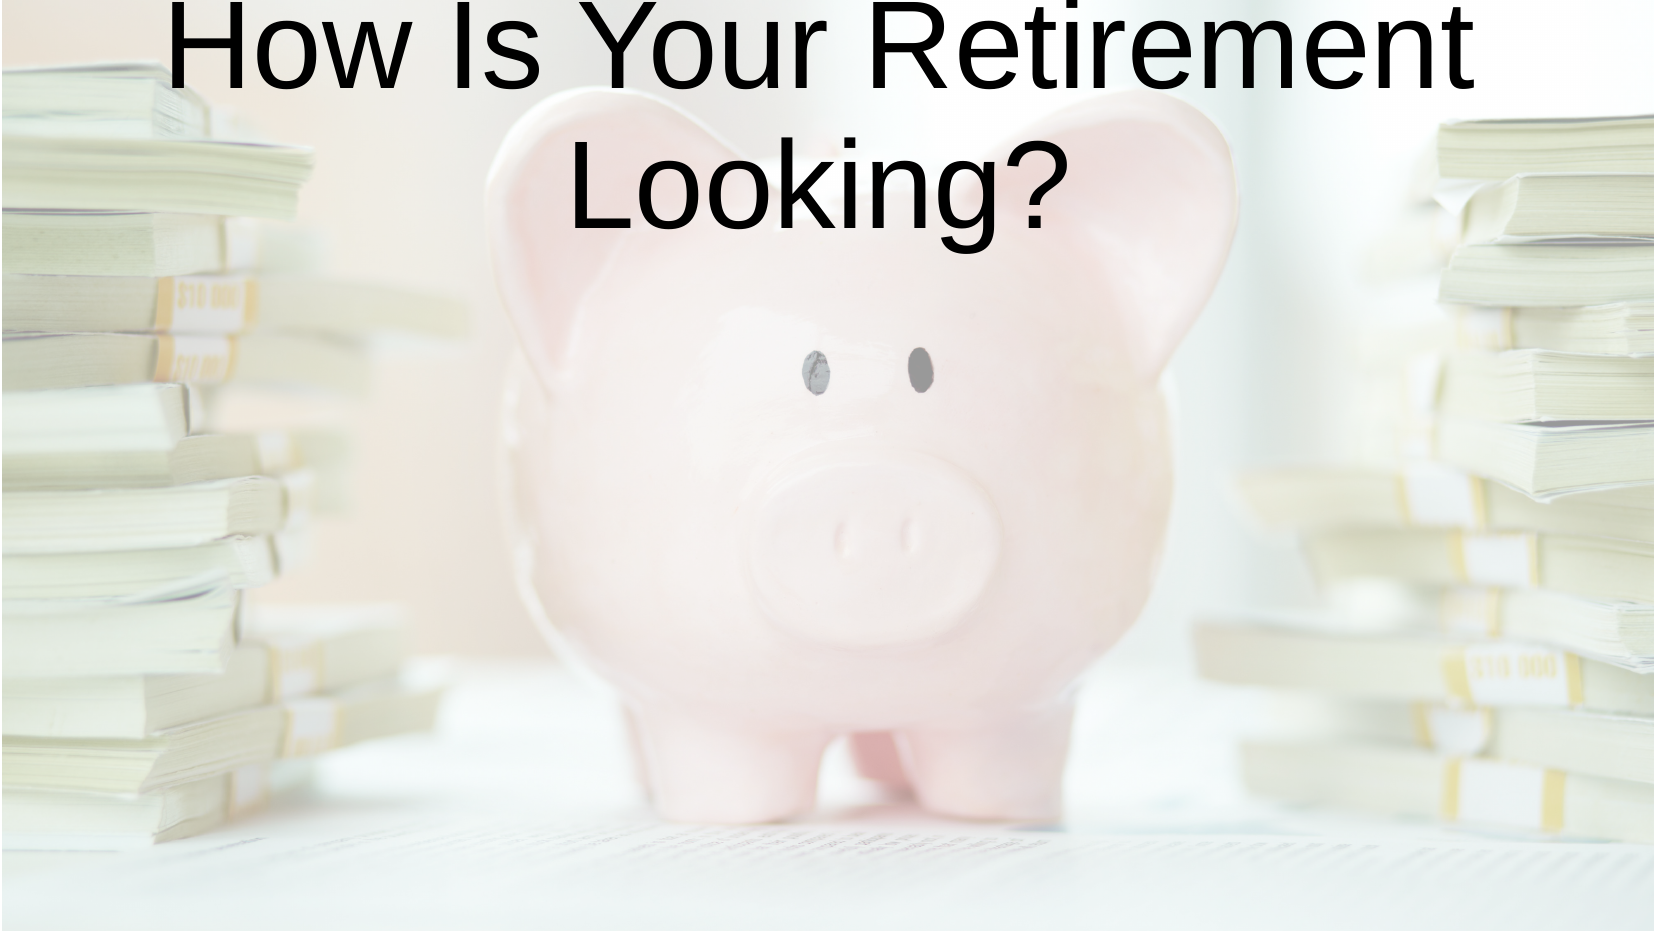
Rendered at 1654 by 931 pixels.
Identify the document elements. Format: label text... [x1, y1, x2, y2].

title How Is Your Retirement Looking? [75, 0, 1564, 255]
picture [2, 0, 1654, 931]
